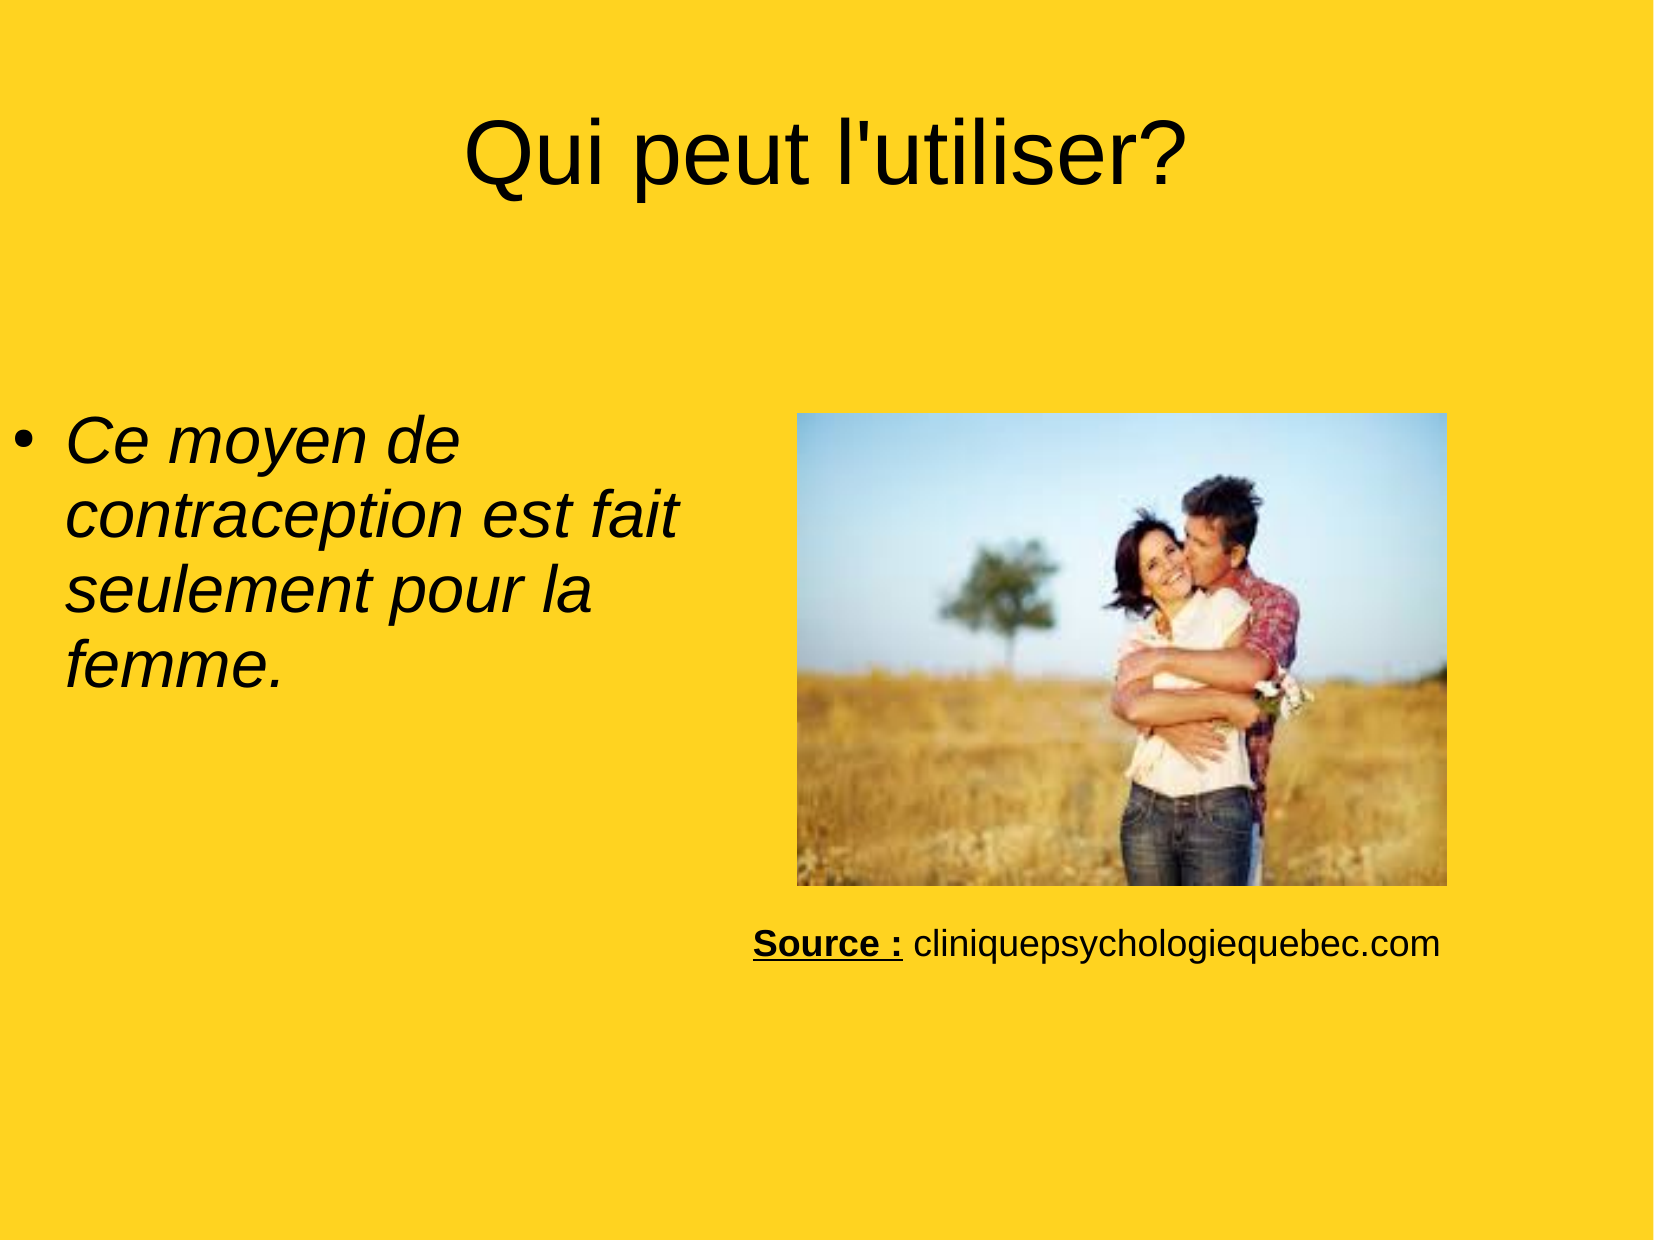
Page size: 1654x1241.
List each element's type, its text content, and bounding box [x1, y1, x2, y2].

picture [797, 413, 1447, 886]
list Ce moyen de contraception est fait seulement pour la femme. [0, 402, 768, 1123]
text_box Source : cliniquepsychologiequebec.com [738, 915, 1466, 974]
title Qui peut l'utiliser? [82, 49, 1571, 257]
